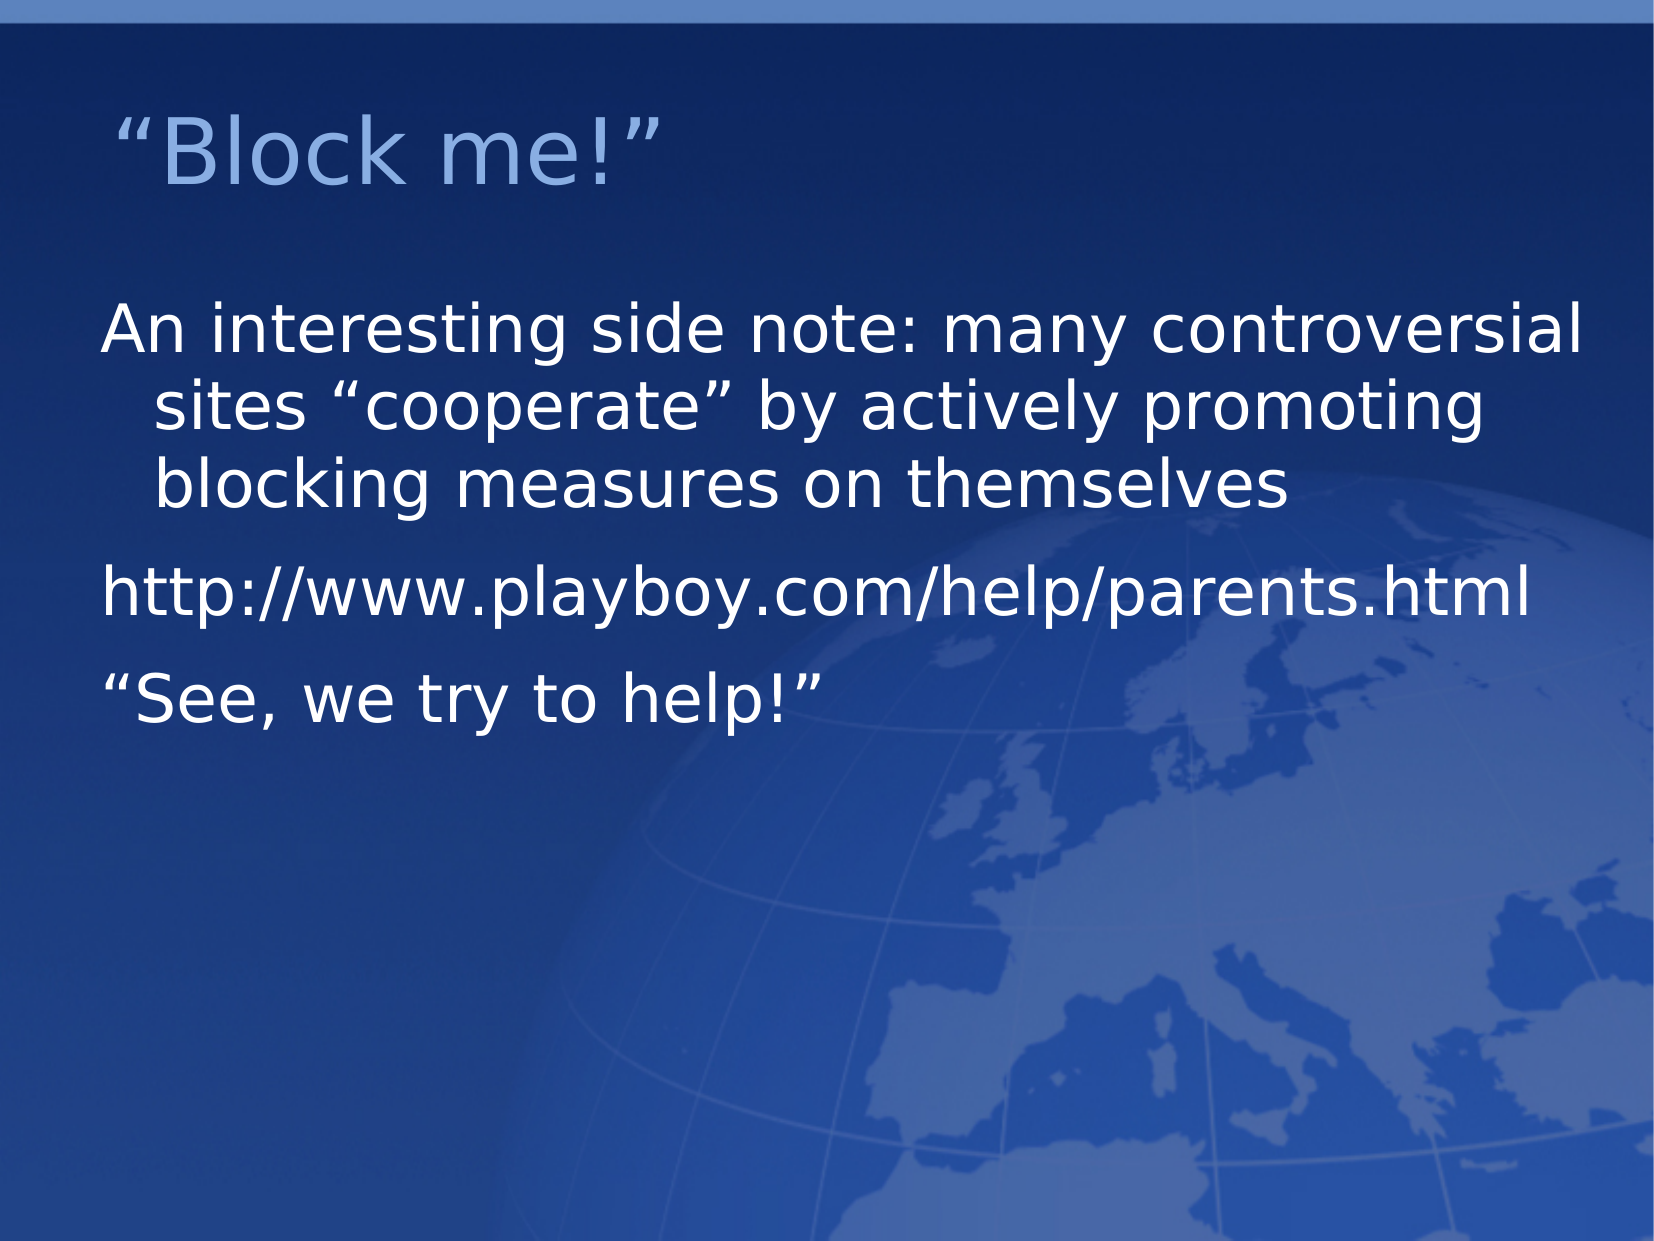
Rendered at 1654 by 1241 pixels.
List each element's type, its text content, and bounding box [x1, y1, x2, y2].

title “Block me!” [82, 56, 1571, 250]
picture [0, 0, 1654, 1241]
list An interesting side note: many controversial sites “cooperate” by actively promoting blocking measures on themselves http://www.playboy.com/help/parents.html “See, we try to help!” [82, 290, 1625, 1094]
